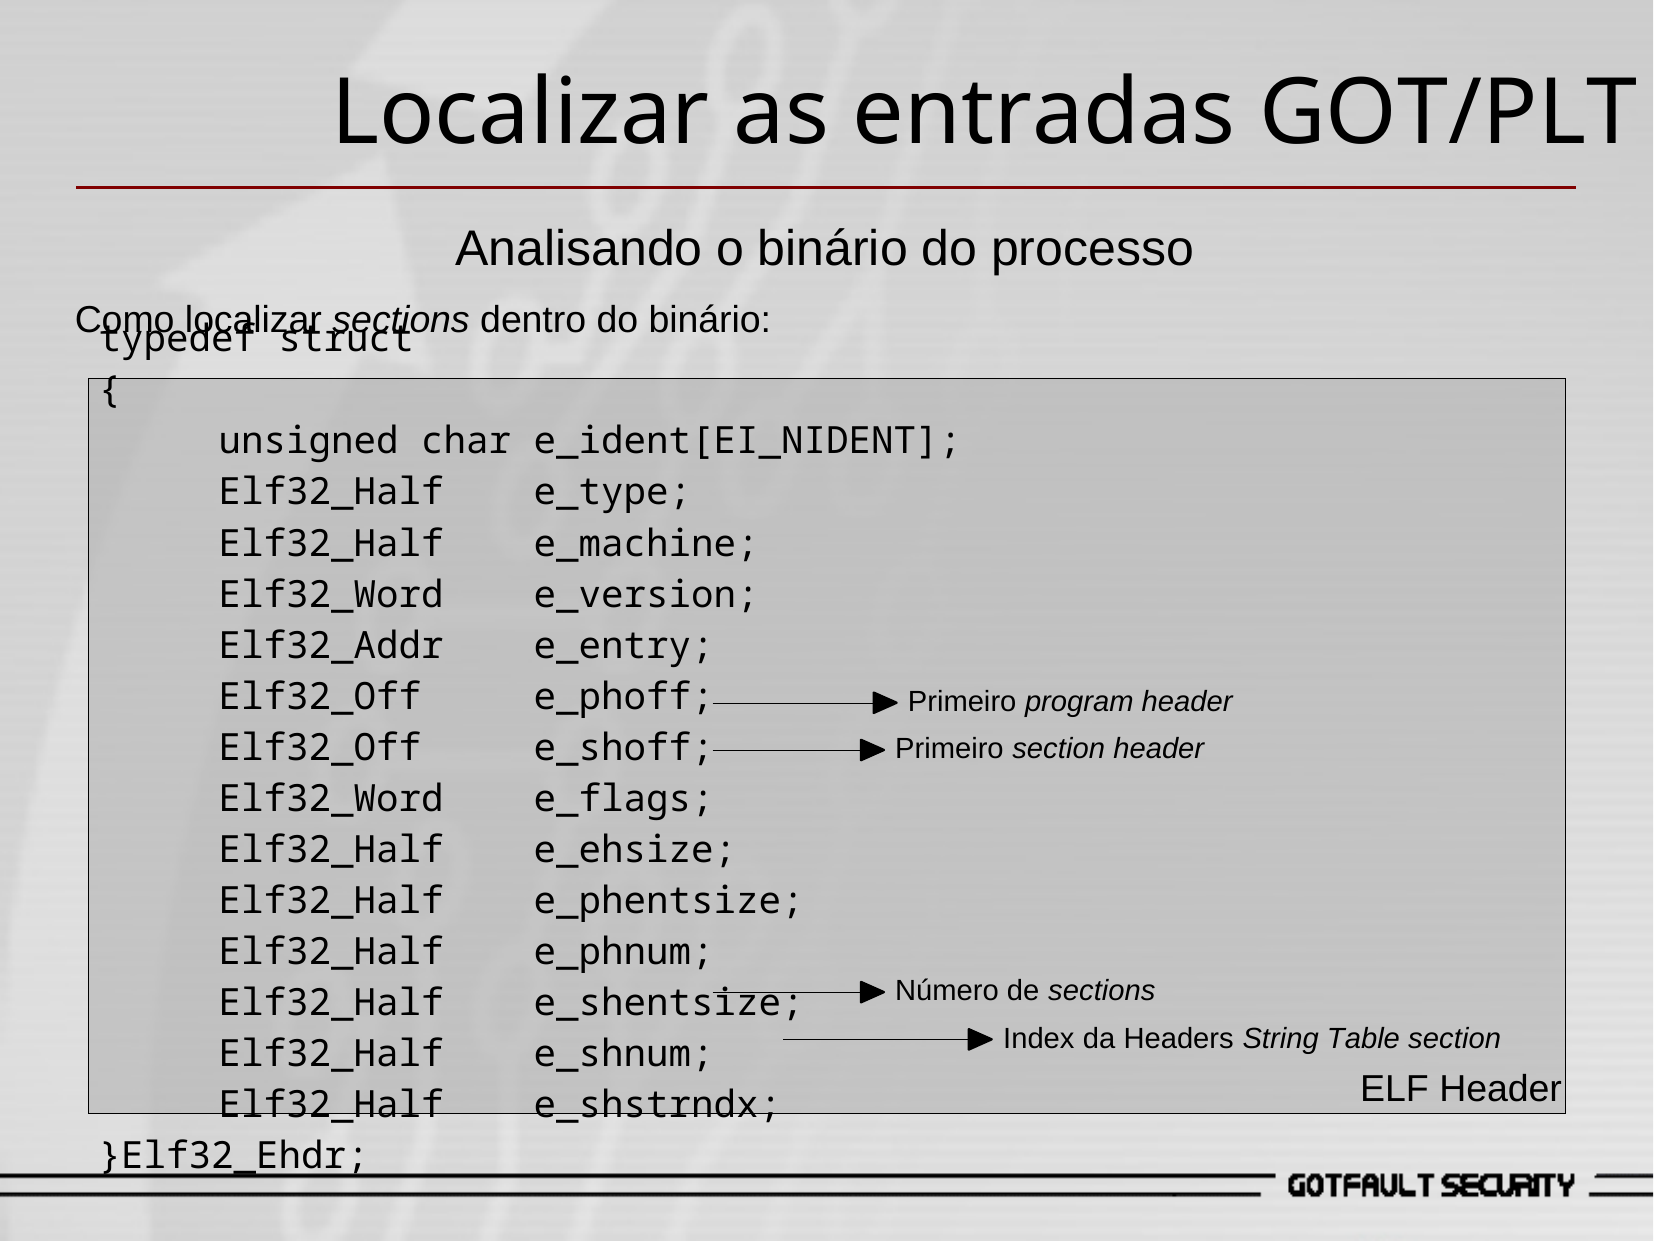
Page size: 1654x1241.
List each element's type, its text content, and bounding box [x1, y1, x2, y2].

text_box Index da Headers String Table section [992, 1018, 1553, 1062]
text_box Número de sections [885, 971, 1223, 1015]
text_box ELF Header [1350, 1065, 1583, 1118]
text_box Como localizar sections dentro do binário: [60, 291, 833, 354]
text_box Analisando o binário do processo [52, 213, 1598, 291]
text_box Localizar as entradas GOT/PLT [15, 37, 1653, 196]
text_box typedef struct { unsigned char e_ident[EI_NIDENT]; Elf32_Half e_type; Elf32_Half e_machine; Elf32_Word e_version; Elf32_Addr e_entry; Elf32_Off e_phoff; Elf32_Off e_shoff; Elf32_Word e_flags; Elf32_Half e_ehsize; Elf32_Half e_phentsize; Elf32_Half e_phnum; Elf32_Half e_shentsize; Elf32_Half e_shnum; Elf32_Half e_shstrndx; }Elf32_Ehdr; [88, 378, 1566, 1114]
picture [0, 0, 1654, 1241]
text_box Primeiro section header [885, 729, 1223, 773]
text_box Primeiro program header [897, 682, 1261, 726]
